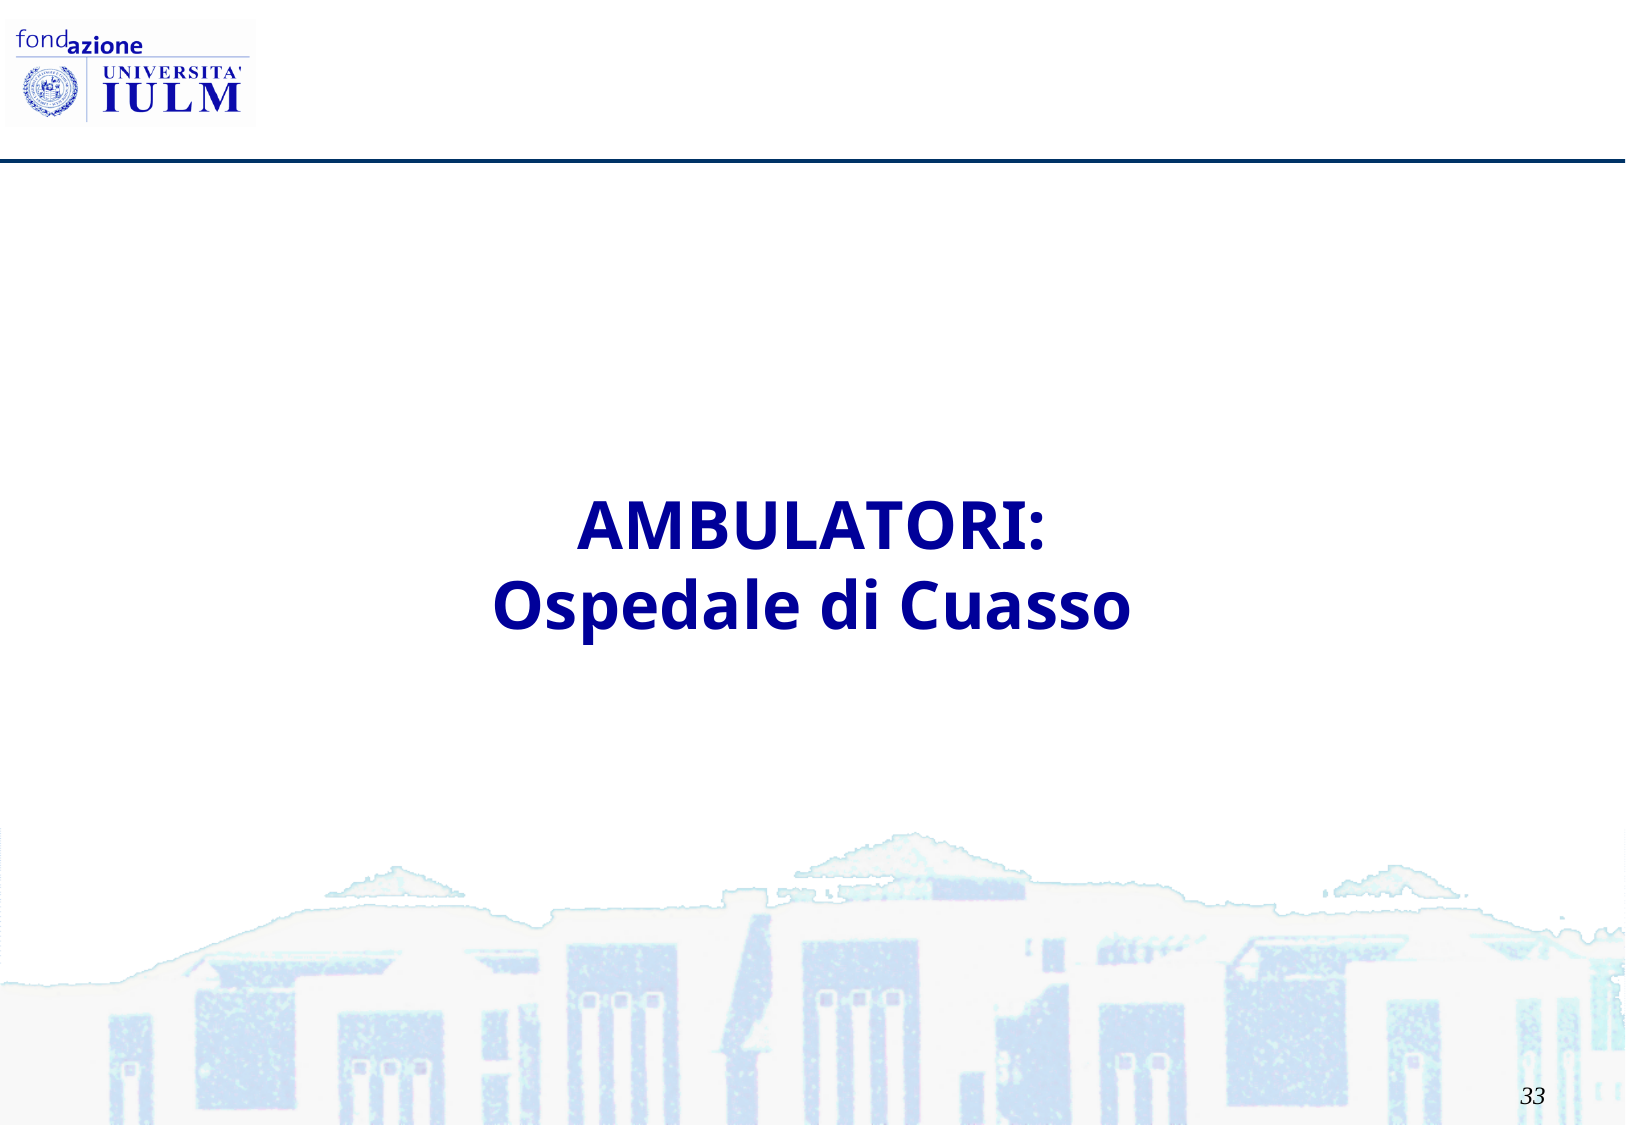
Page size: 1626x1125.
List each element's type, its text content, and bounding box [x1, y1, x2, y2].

text_box AMBULATORI: Ospedale di Cuasso [121, 469, 1504, 657]
picture [5, 19, 256, 127]
